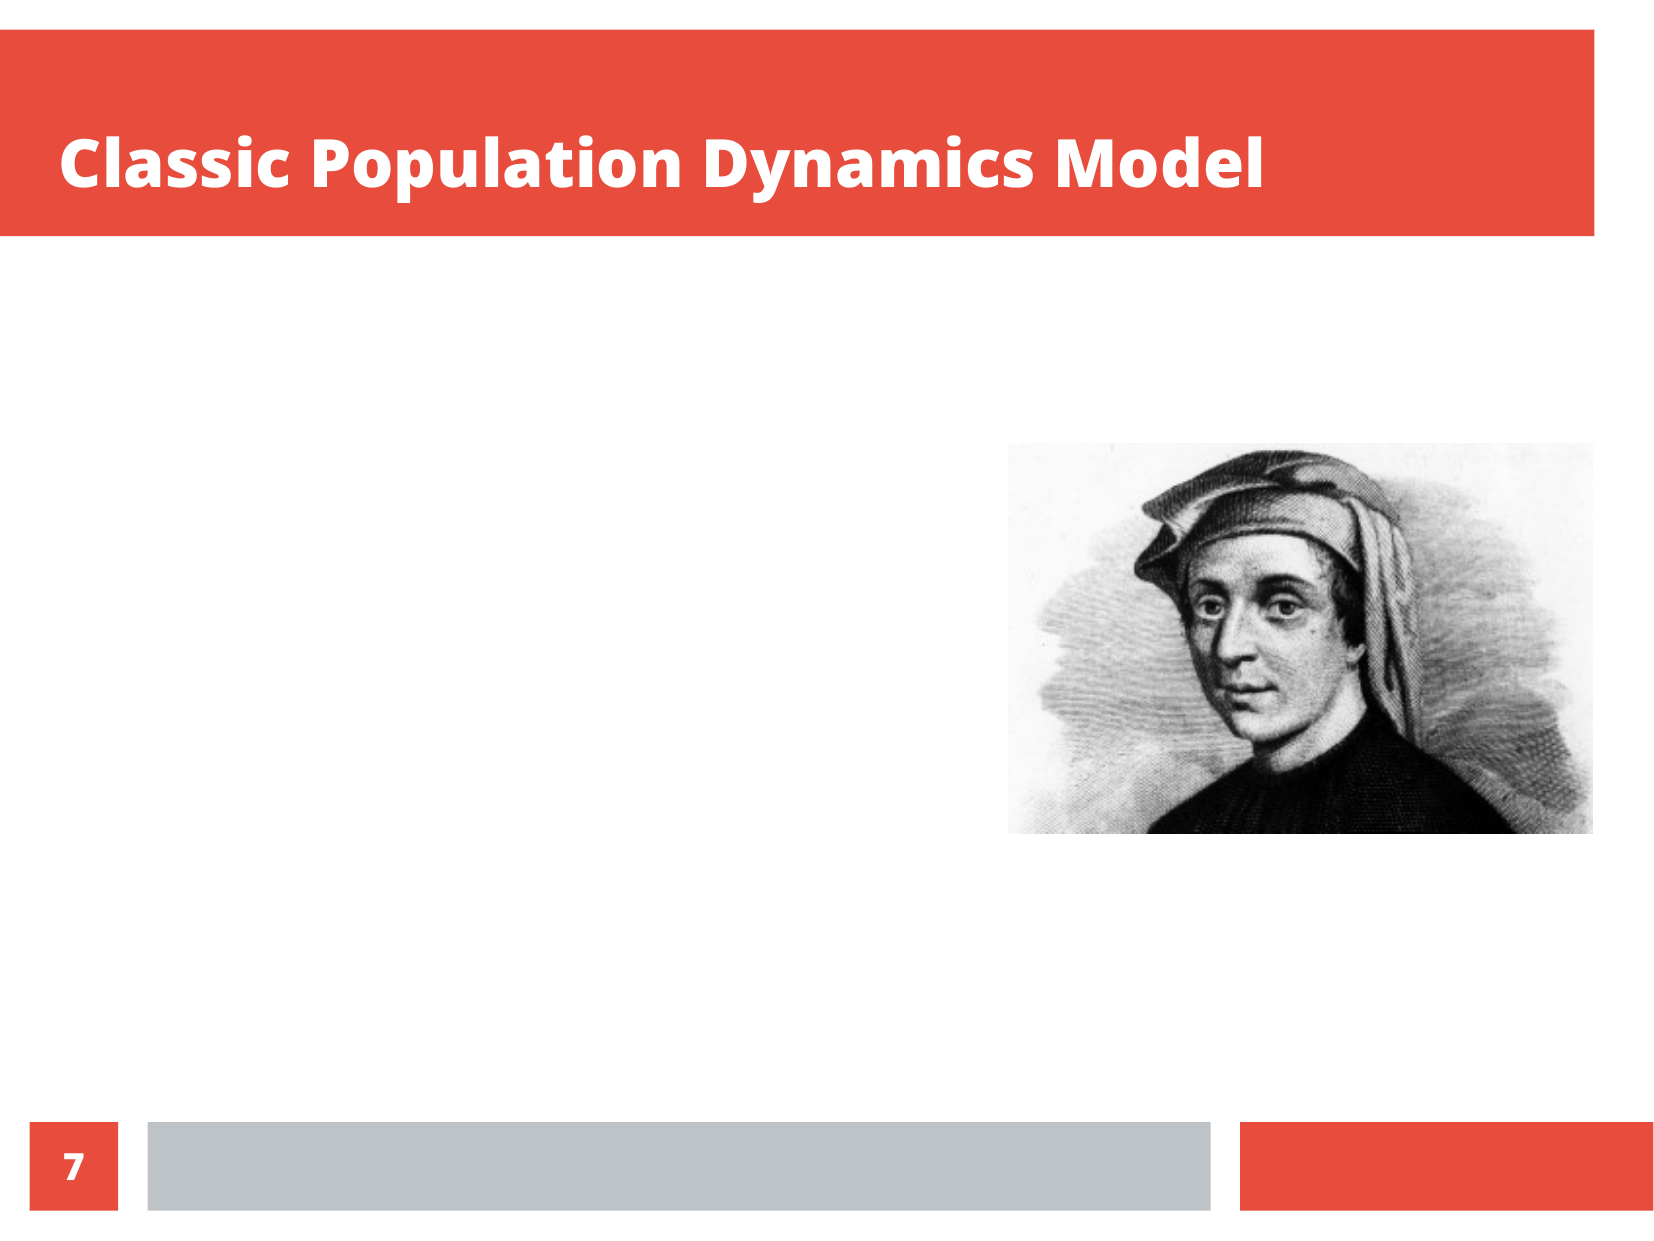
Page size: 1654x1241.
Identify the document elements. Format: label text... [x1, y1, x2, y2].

picture [1008, 443, 1593, 834]
title Classic Population Dynamics Model [59, 59, 1595, 207]
